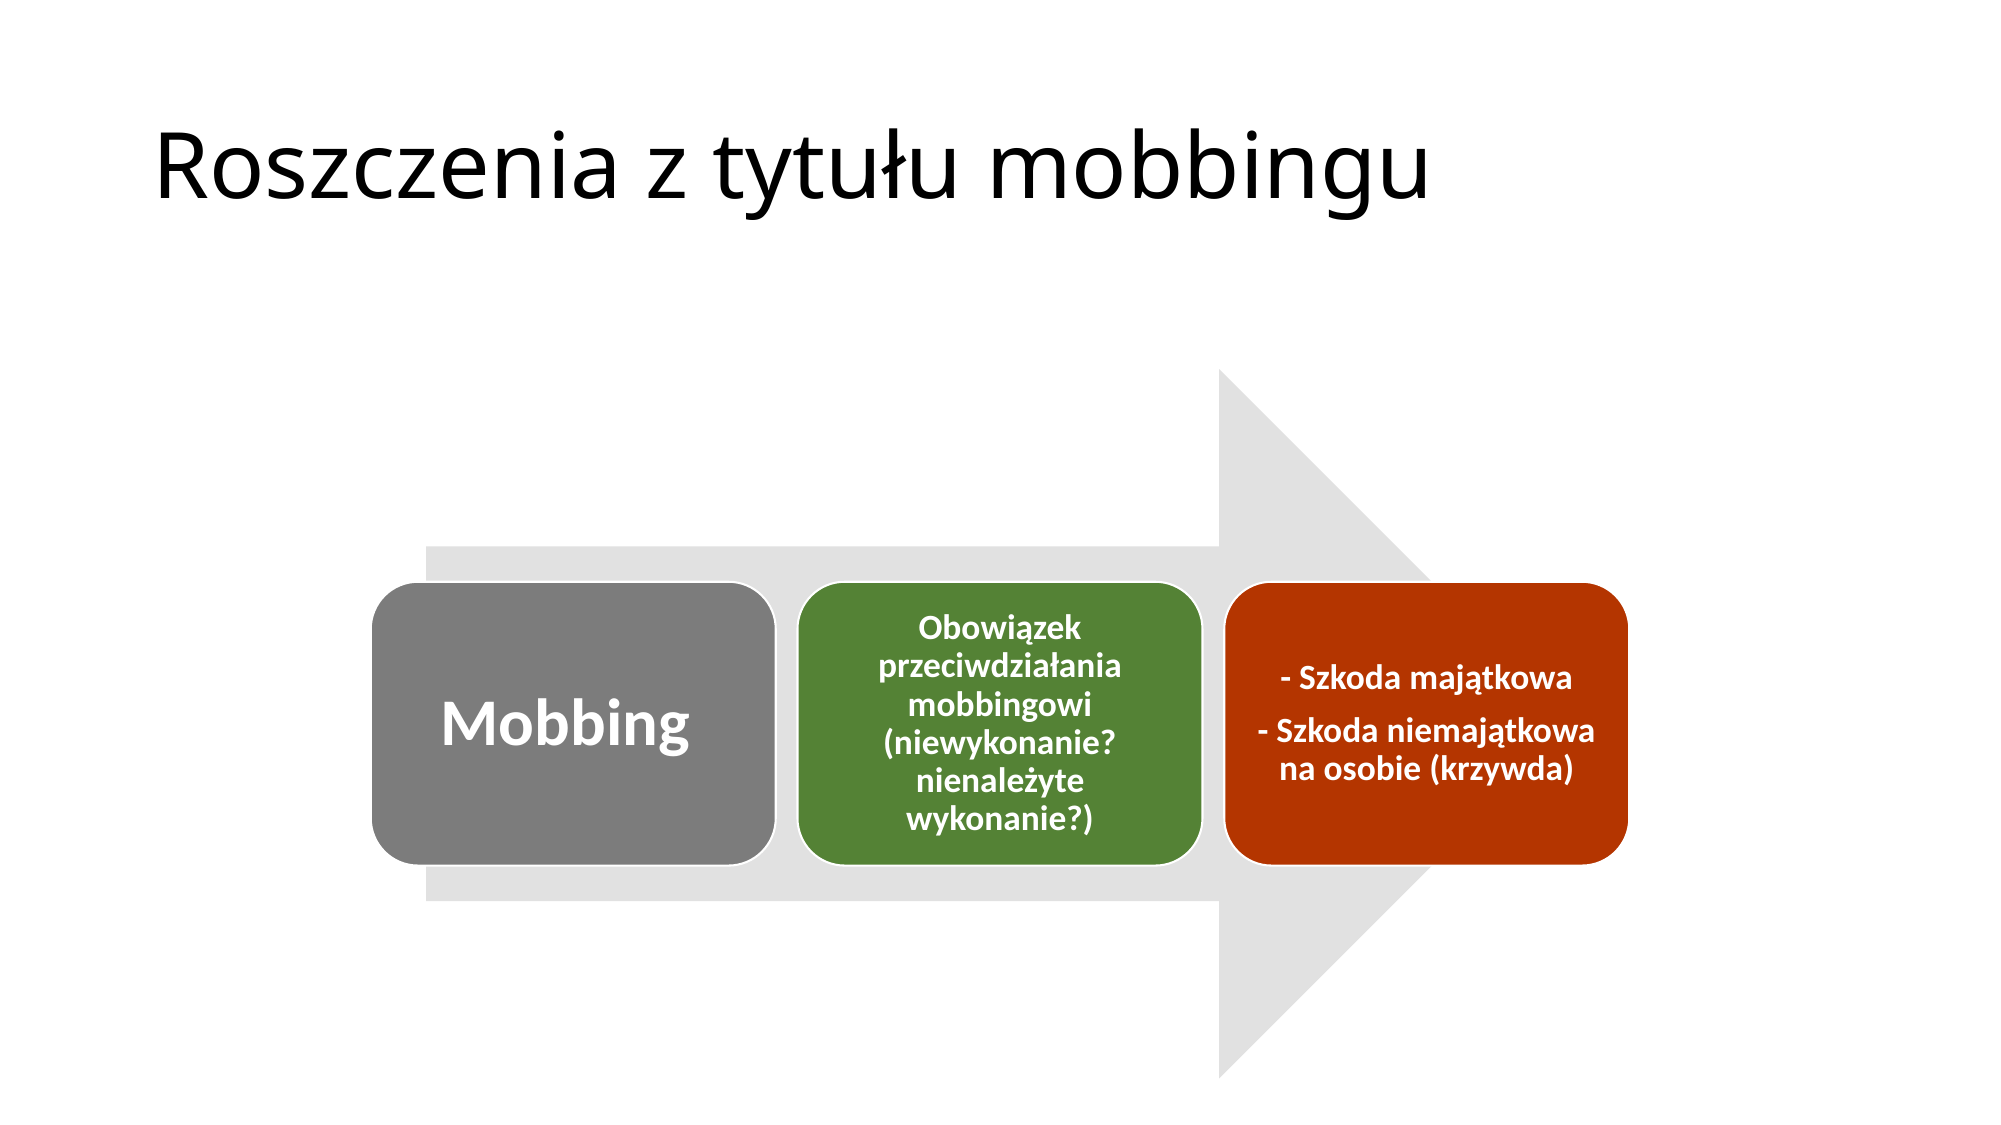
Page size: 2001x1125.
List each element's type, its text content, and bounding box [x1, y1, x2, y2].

text_box Obowiązek przeciwdziałania mobbingowi (niewykonanie? nienależyte wykonanie?) [797, 581, 1203, 866]
text_box - Szkoda majątkowa - Szkoda niemajątkowa na osobie (krzywda) [1224, 581, 1630, 866]
text_box [426, 369, 1432, 1079]
title Roszczenia z tytułu mobbingu [137, 59, 1863, 278]
text_box Mobbing [370, 581, 776, 866]
